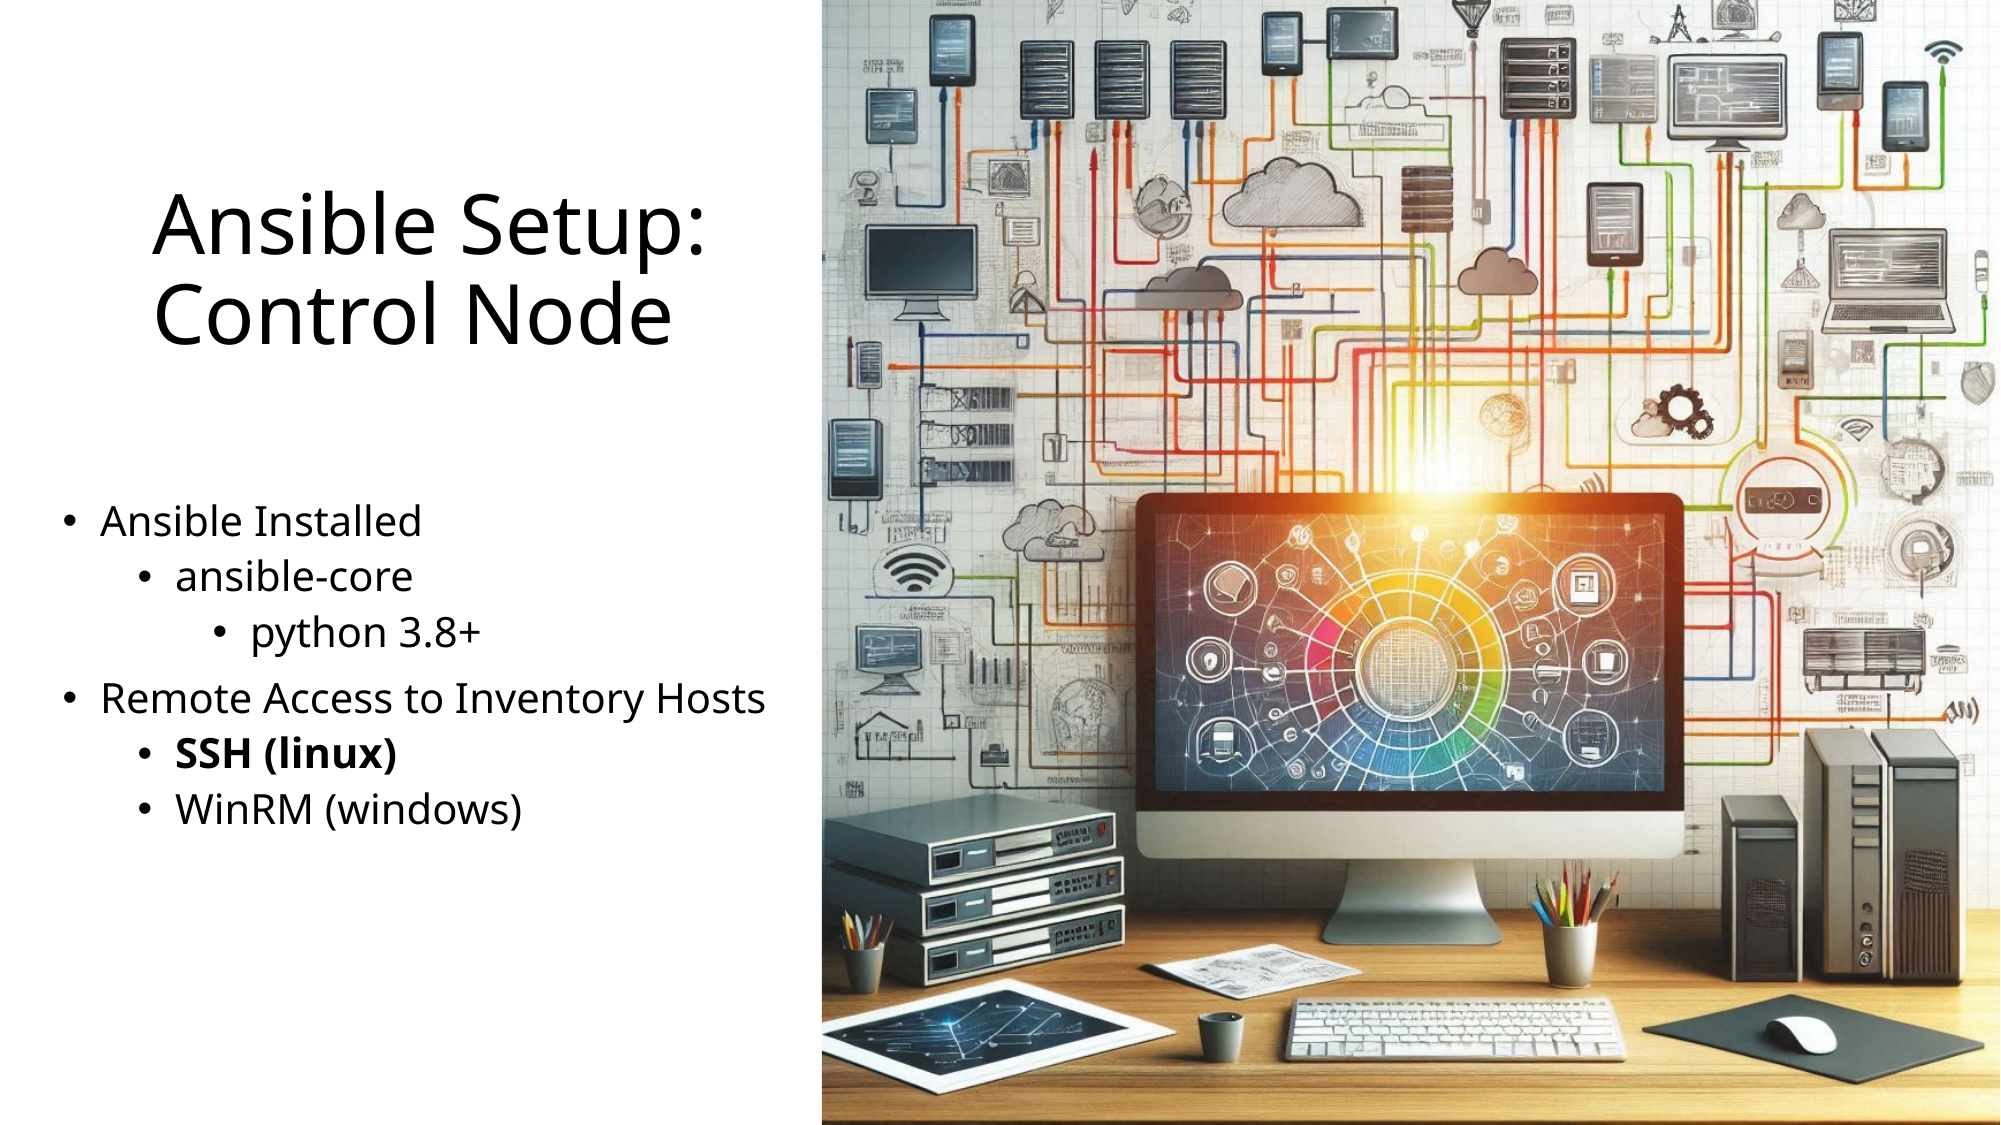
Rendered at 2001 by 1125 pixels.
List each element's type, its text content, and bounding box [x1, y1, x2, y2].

title Ansible Setup: Control Node [137, 90, 762, 421]
picture [821, 0, 2000, 1125]
list Ansible Installed ansible-core python 3.8+ Remote Access to Inventory Hosts SSH (linux) WinRM (windows) [47, 421, 788, 938]
